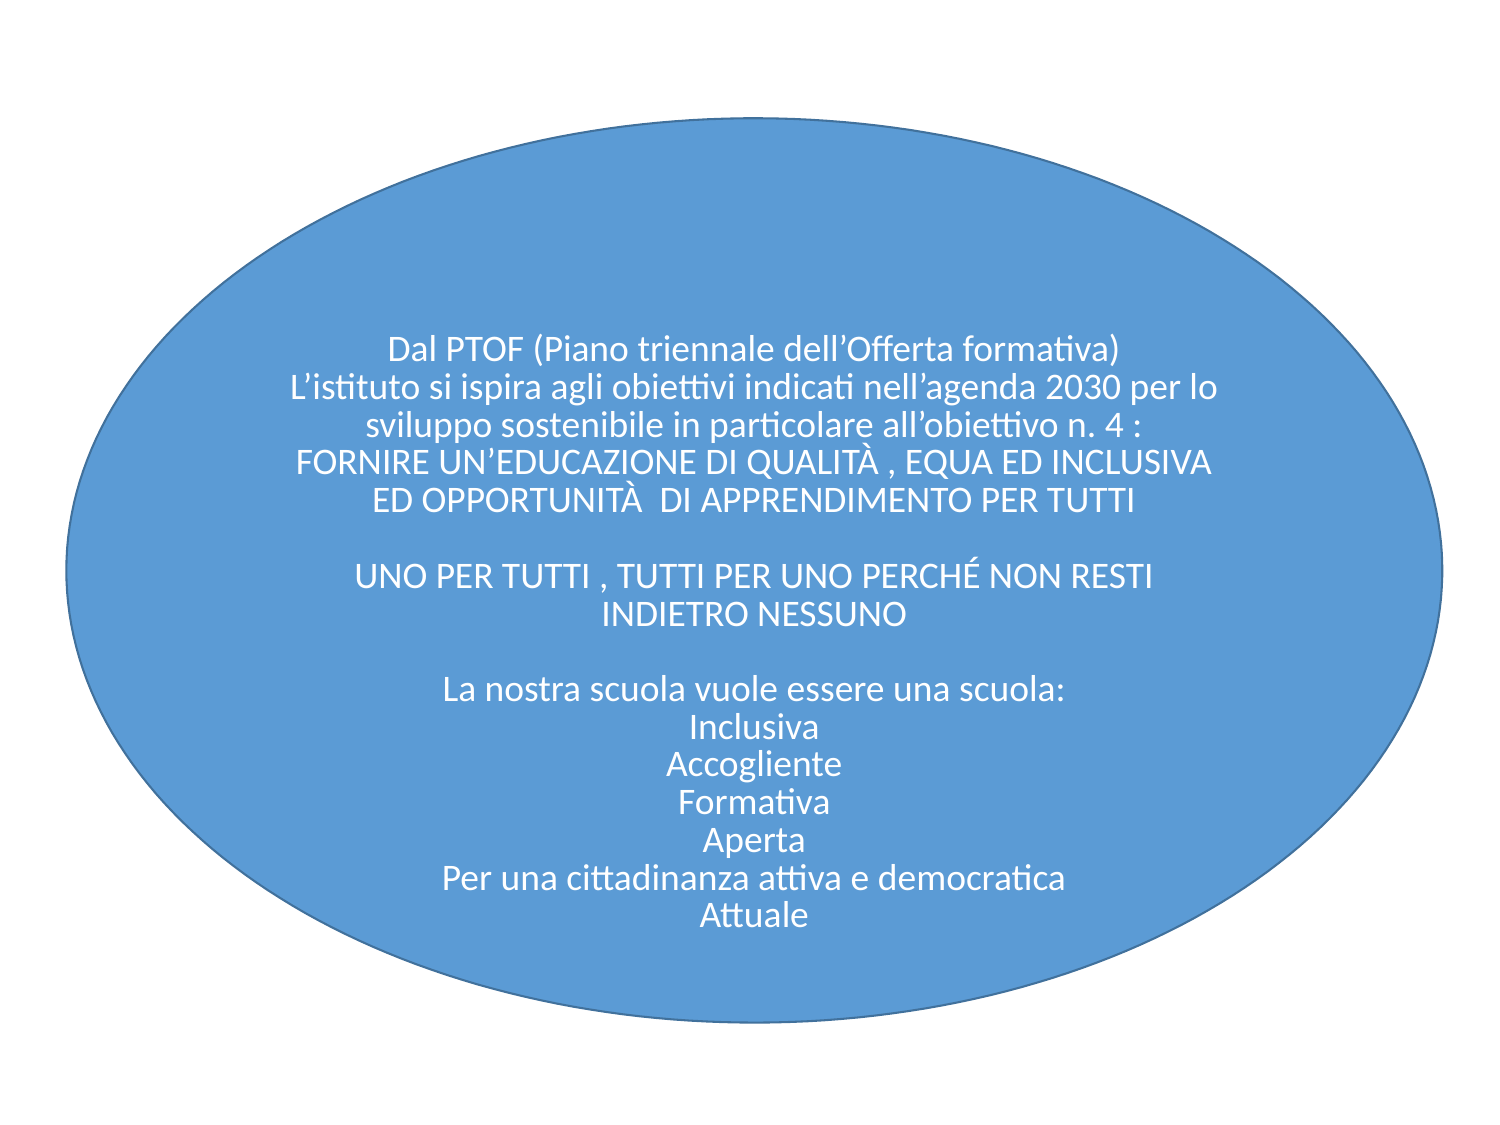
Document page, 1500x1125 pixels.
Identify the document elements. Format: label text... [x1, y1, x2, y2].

text_box Dal PTOF (Piano triennale dell’Offerta formativa) L’istituto si ispira agli obiettivi indicati nell’agenda 2030 per lo sviluppo sostenibile in particolare all’obiettivo n. 4 : FORNIRE UN’EDUCAZIONE DI QUALITÀ , EQUA ED INCLUSIVA ED OPPORTUNITÀ DI APPRENDIMENTO PER TUTTI UNO PER TUTTI , TUTTI PER UNO PERCHÉ NON RESTI INDIETRO NESSUNO La nostra scuola vuole essere una scuola: Inclusiva Accogliente Formativa Aperta Per una cittadinanza attiva e democratica Attuale [66, 118, 1443, 1023]
